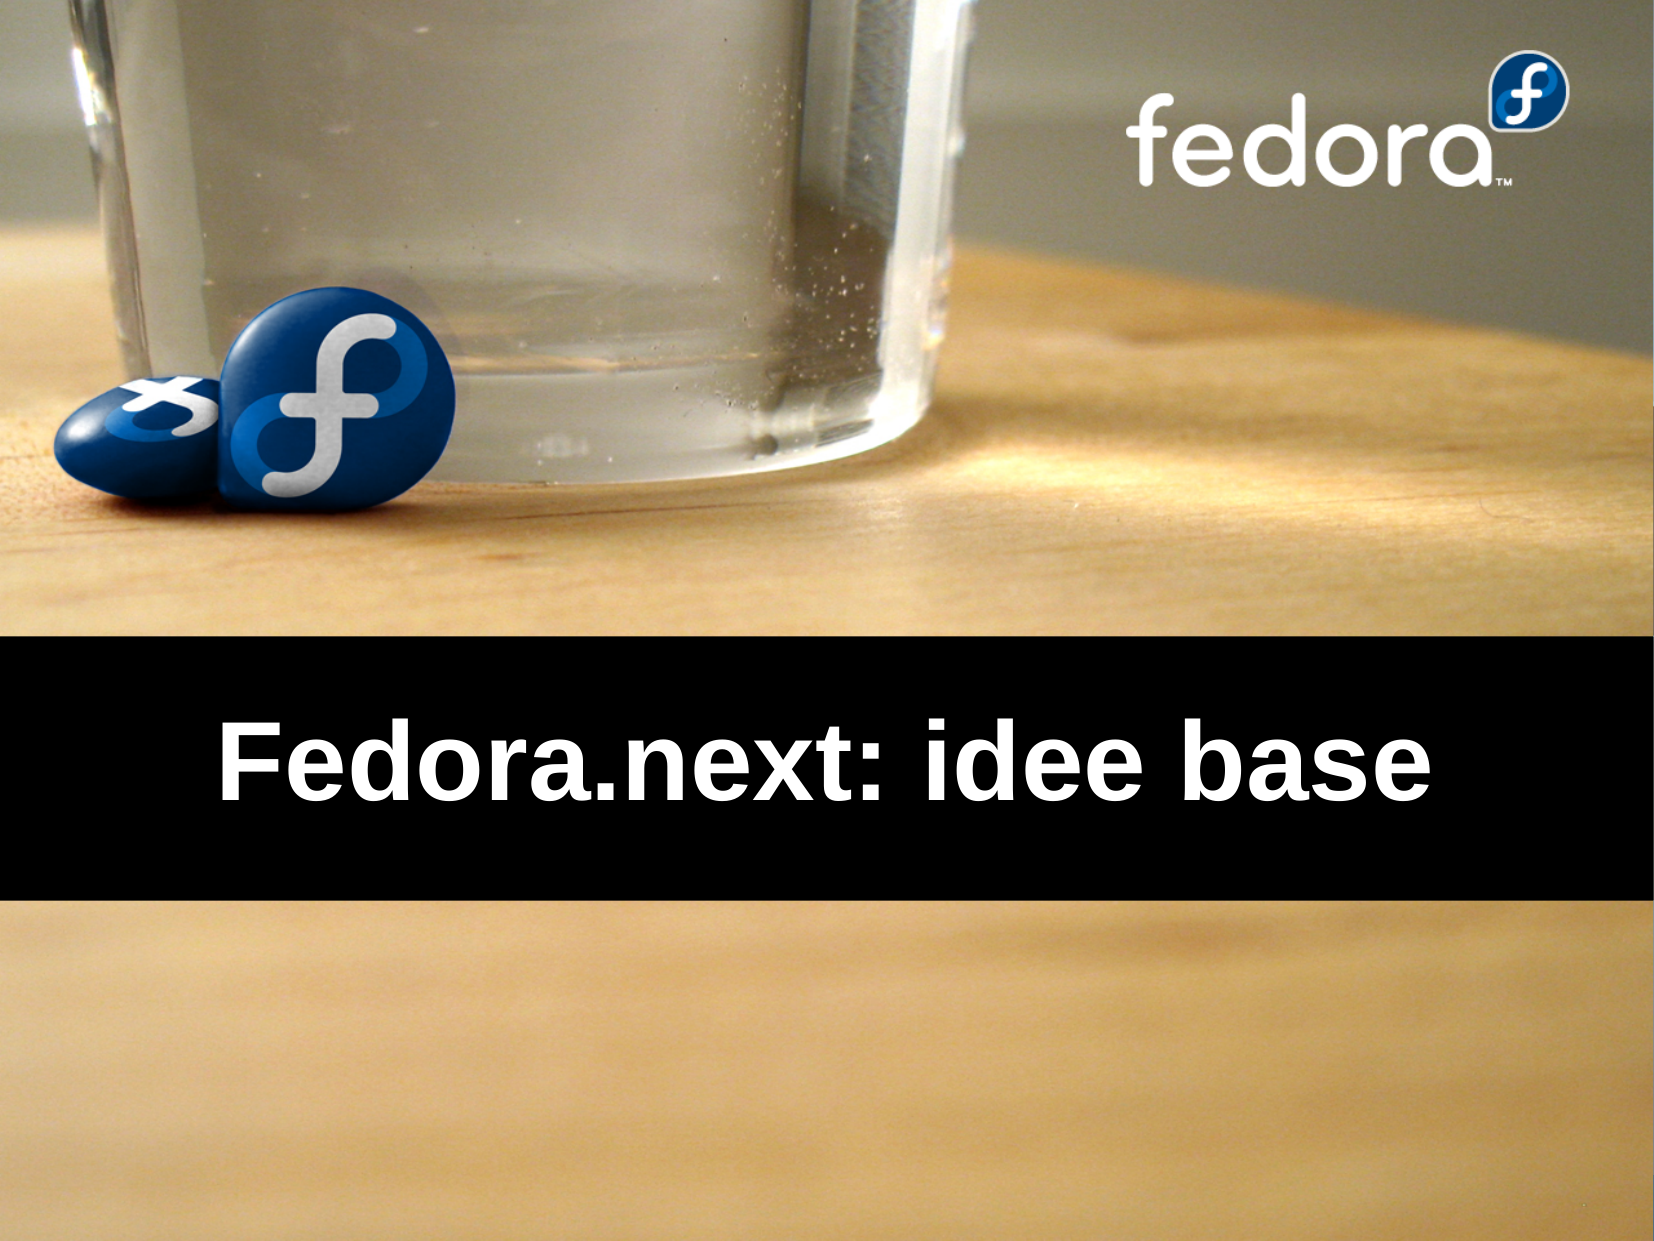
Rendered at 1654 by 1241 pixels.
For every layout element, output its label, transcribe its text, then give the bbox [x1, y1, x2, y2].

title Fedora.next: idee base [37, 655, 1613, 863]
picture [0, 900, 1654, 1241]
text_box [0, 637, 1654, 900]
picture [0, 0, 1654, 637]
